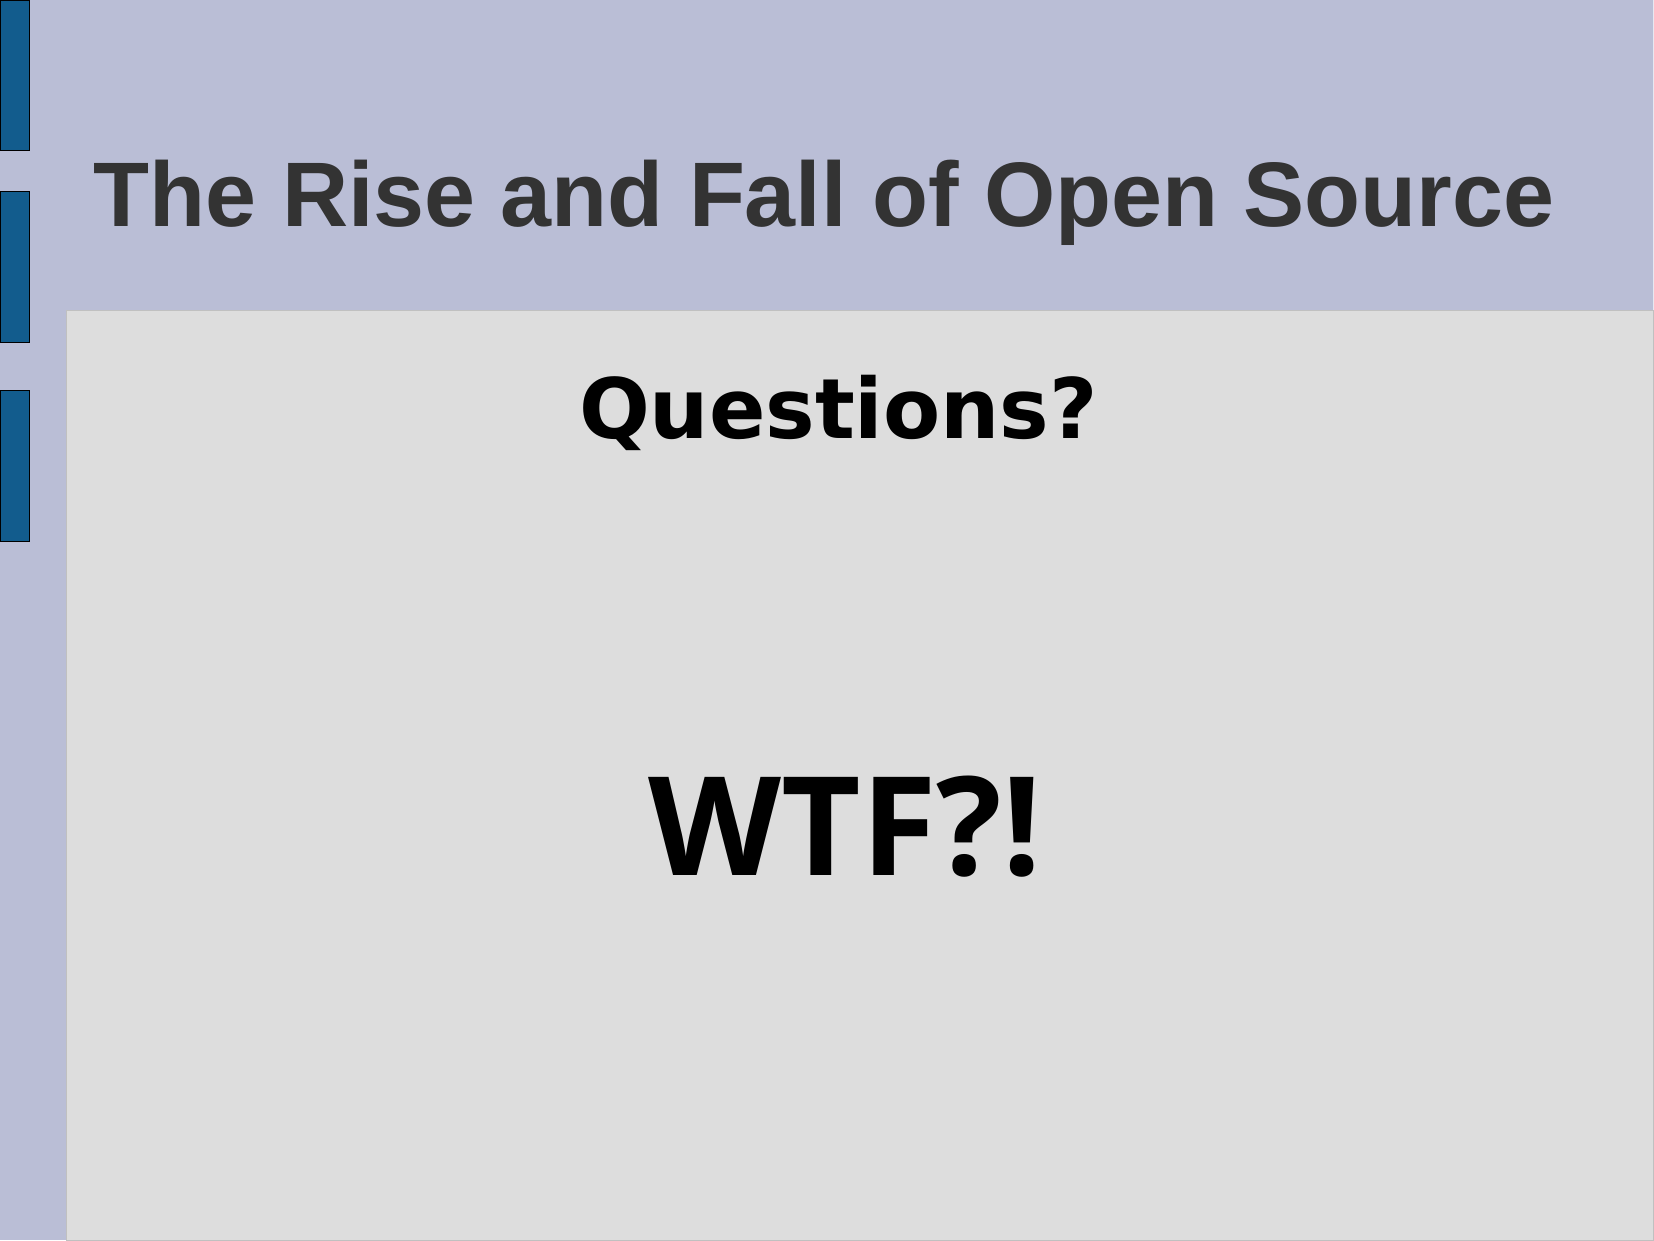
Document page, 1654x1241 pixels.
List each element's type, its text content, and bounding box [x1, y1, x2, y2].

text_box Questions? [101, 354, 1576, 488]
subtitle WTF?! [121, 525, 1534, 1119]
title The Rise and Fall of Open Source [37, 98, 1613, 291]
